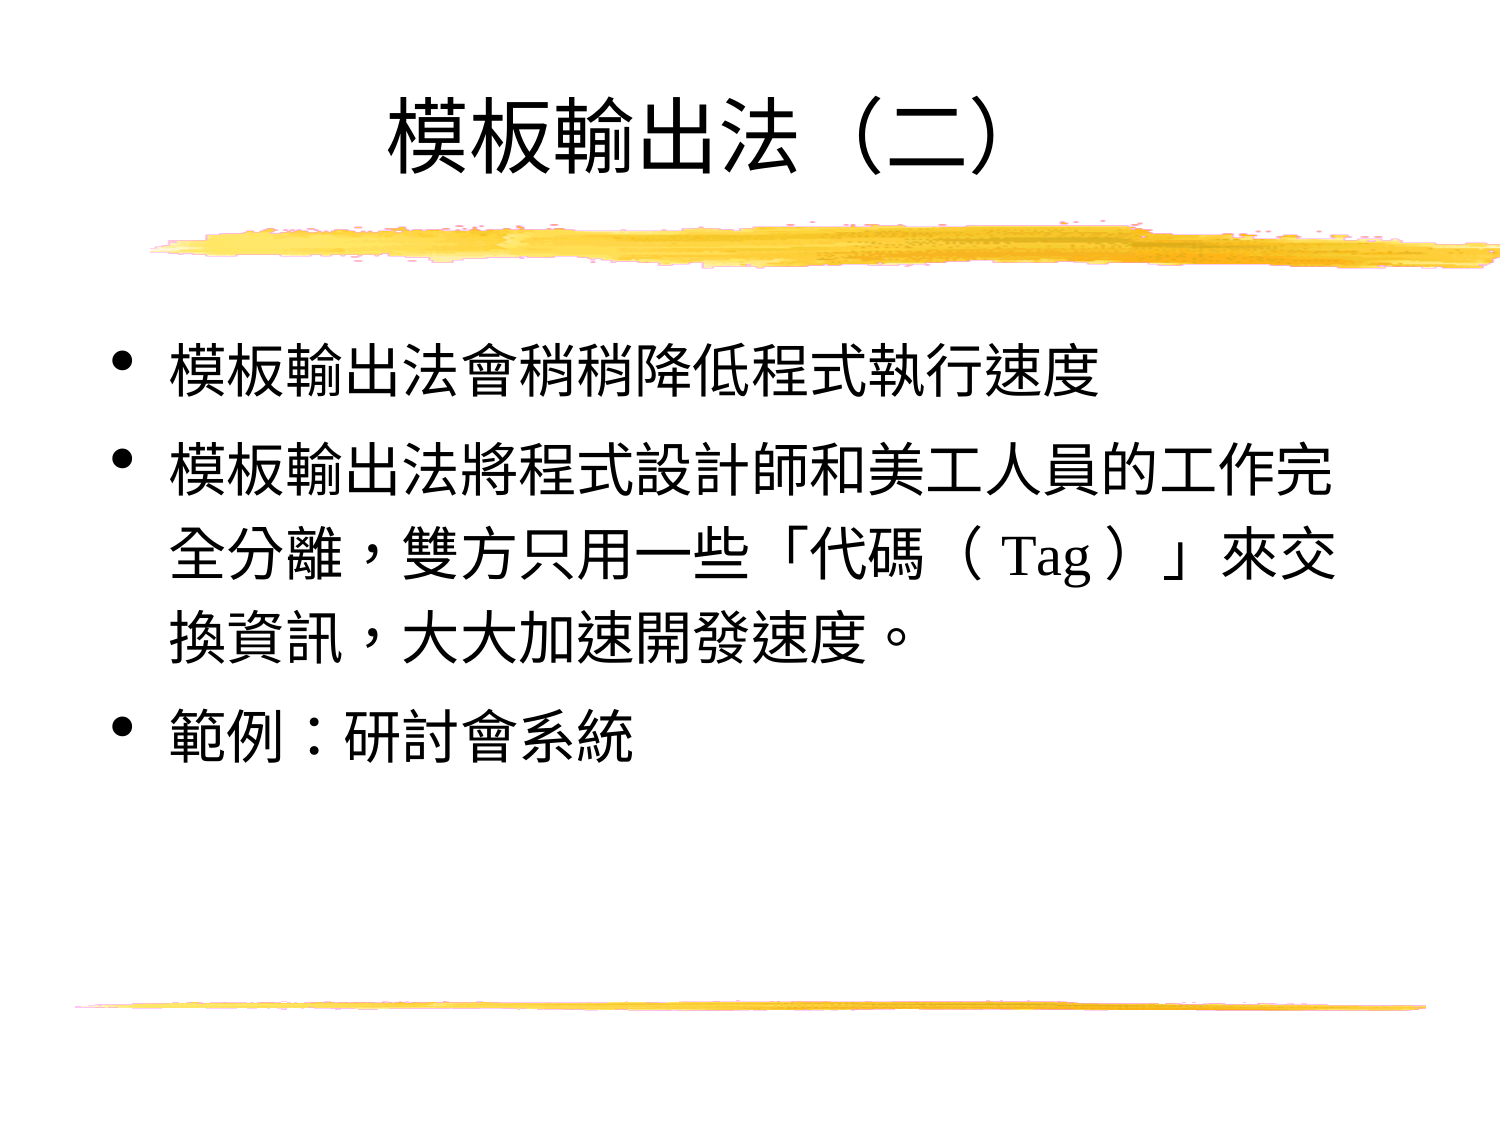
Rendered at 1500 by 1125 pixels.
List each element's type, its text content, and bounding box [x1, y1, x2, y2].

picture [1388, 999, 1426, 1013]
title 模板輸出法（二） [66, 37, 1342, 225]
picture [150, 215, 1500, 279]
picture [75, 999, 112, 1013]
list 模板輸出法會稍稍降低程式執行速度 模板輸出法將程式設計師和美工人員的工作完全分離，雙方只用一些「代碼（Tag）」來交換資訊，大大加速開發速度。 範例：研討會系統 [112, 324, 1388, 1068]
